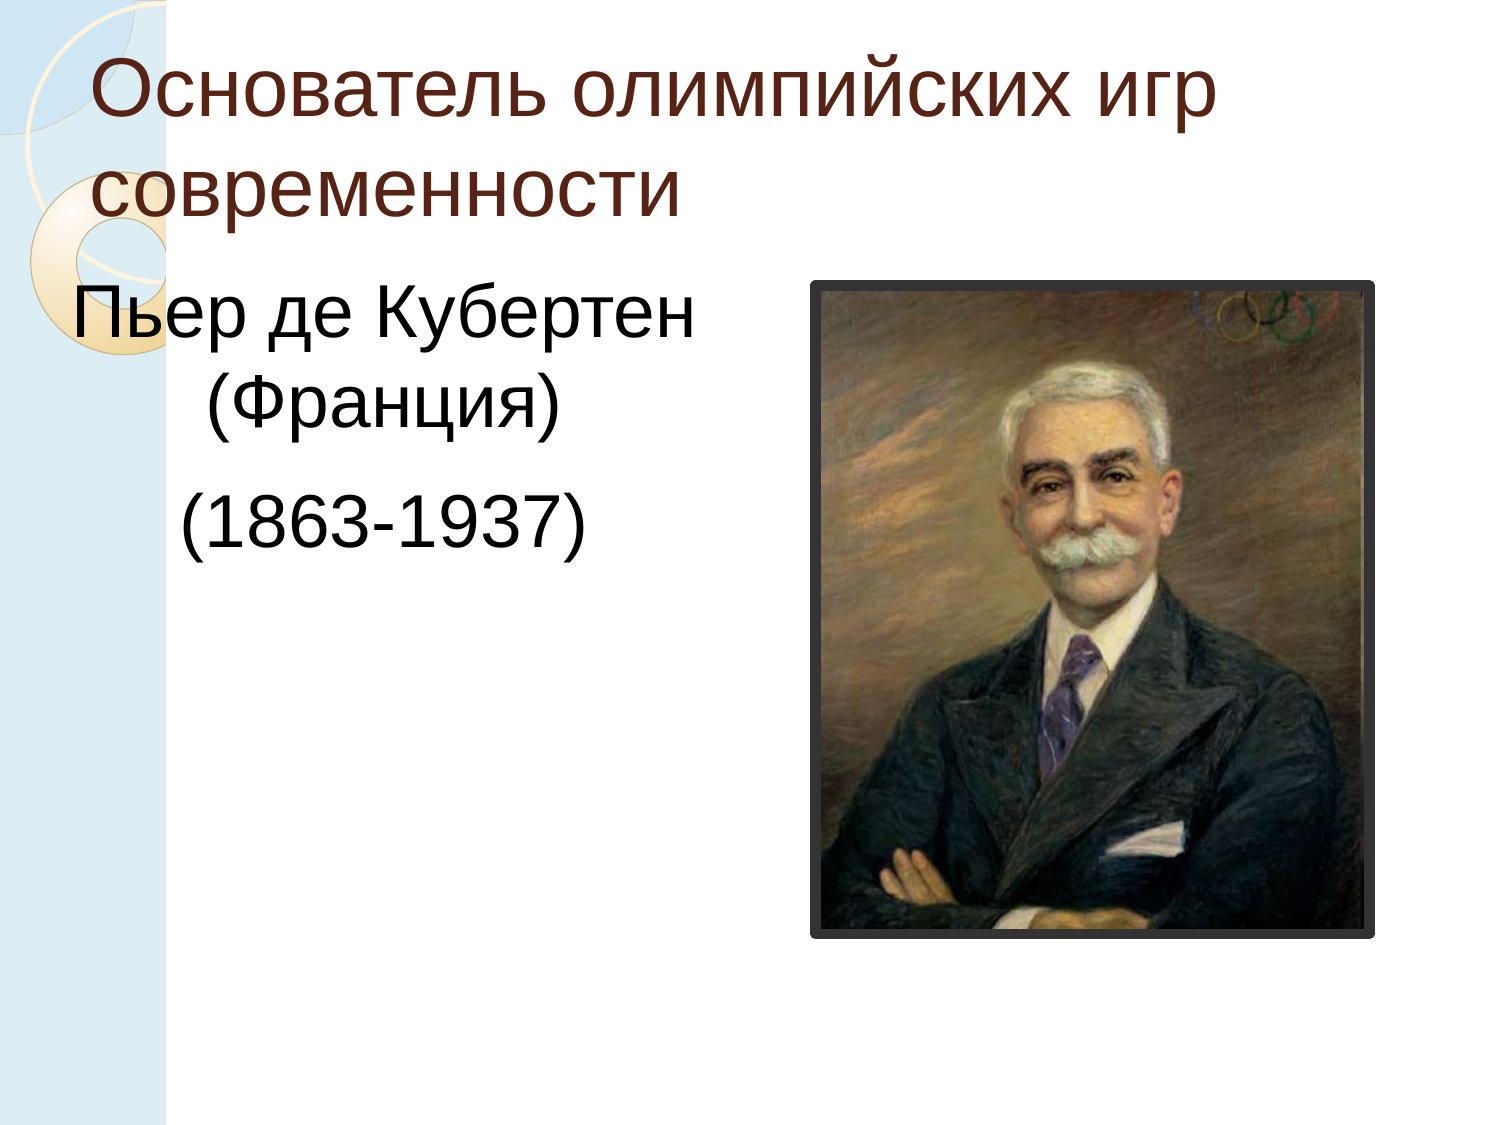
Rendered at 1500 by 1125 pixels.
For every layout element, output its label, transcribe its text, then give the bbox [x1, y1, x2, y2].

title Основатель олимпийских игр современности [75, 26, 1425, 233]
picture [820, 290, 1365, 929]
list Пьер де Кубертен (Франция) (1863-1937) [53, 255, 716, 999]
